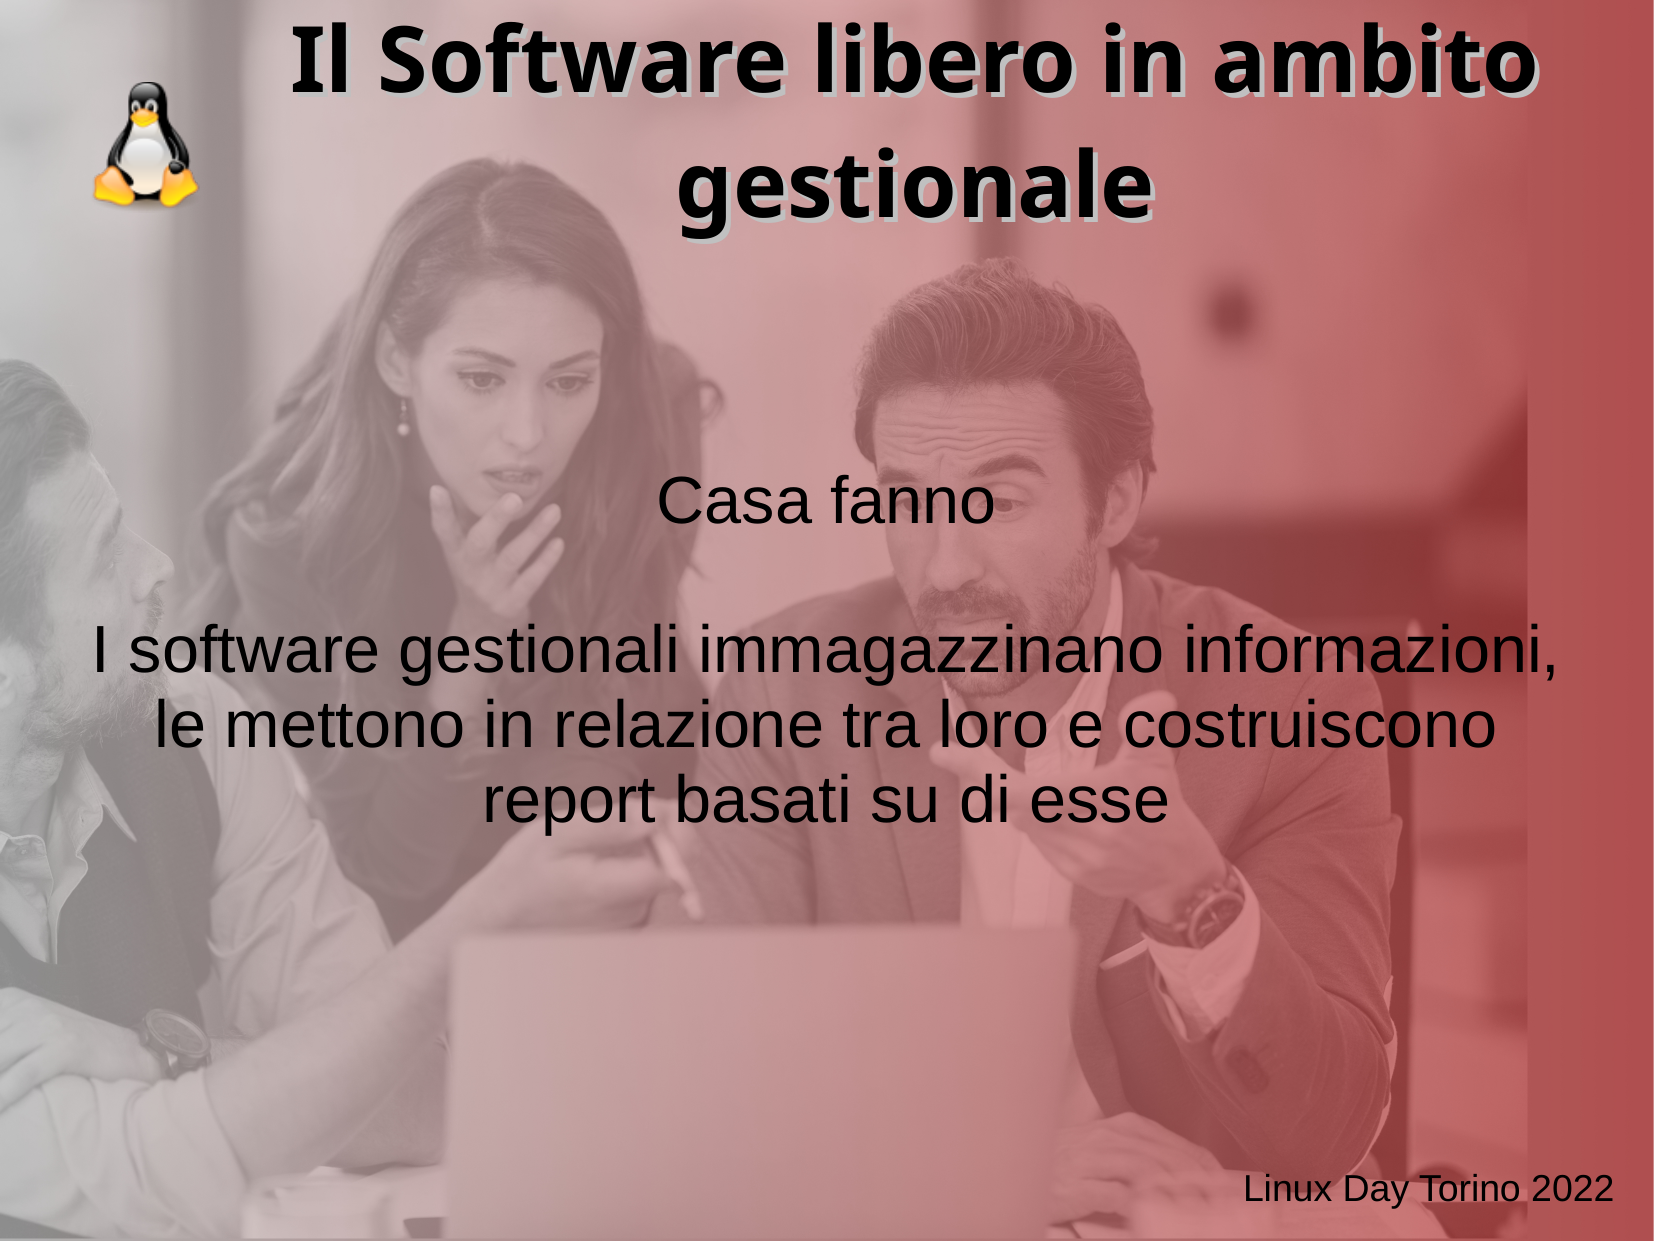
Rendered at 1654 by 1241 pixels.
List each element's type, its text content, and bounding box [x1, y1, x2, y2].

text_box Linux Day Torino 2022 [1228, 1159, 1630, 1217]
subtitle Casa fanno I software gestionali immagazzinano informazioni, le mettono in relazione tra loro e costruiscono report basati su di esse [82, 290, 1571, 1010]
title Il Software libero in ambito gestionale [259, 17, 1571, 222]
picture [0, 0, 1654, 1241]
